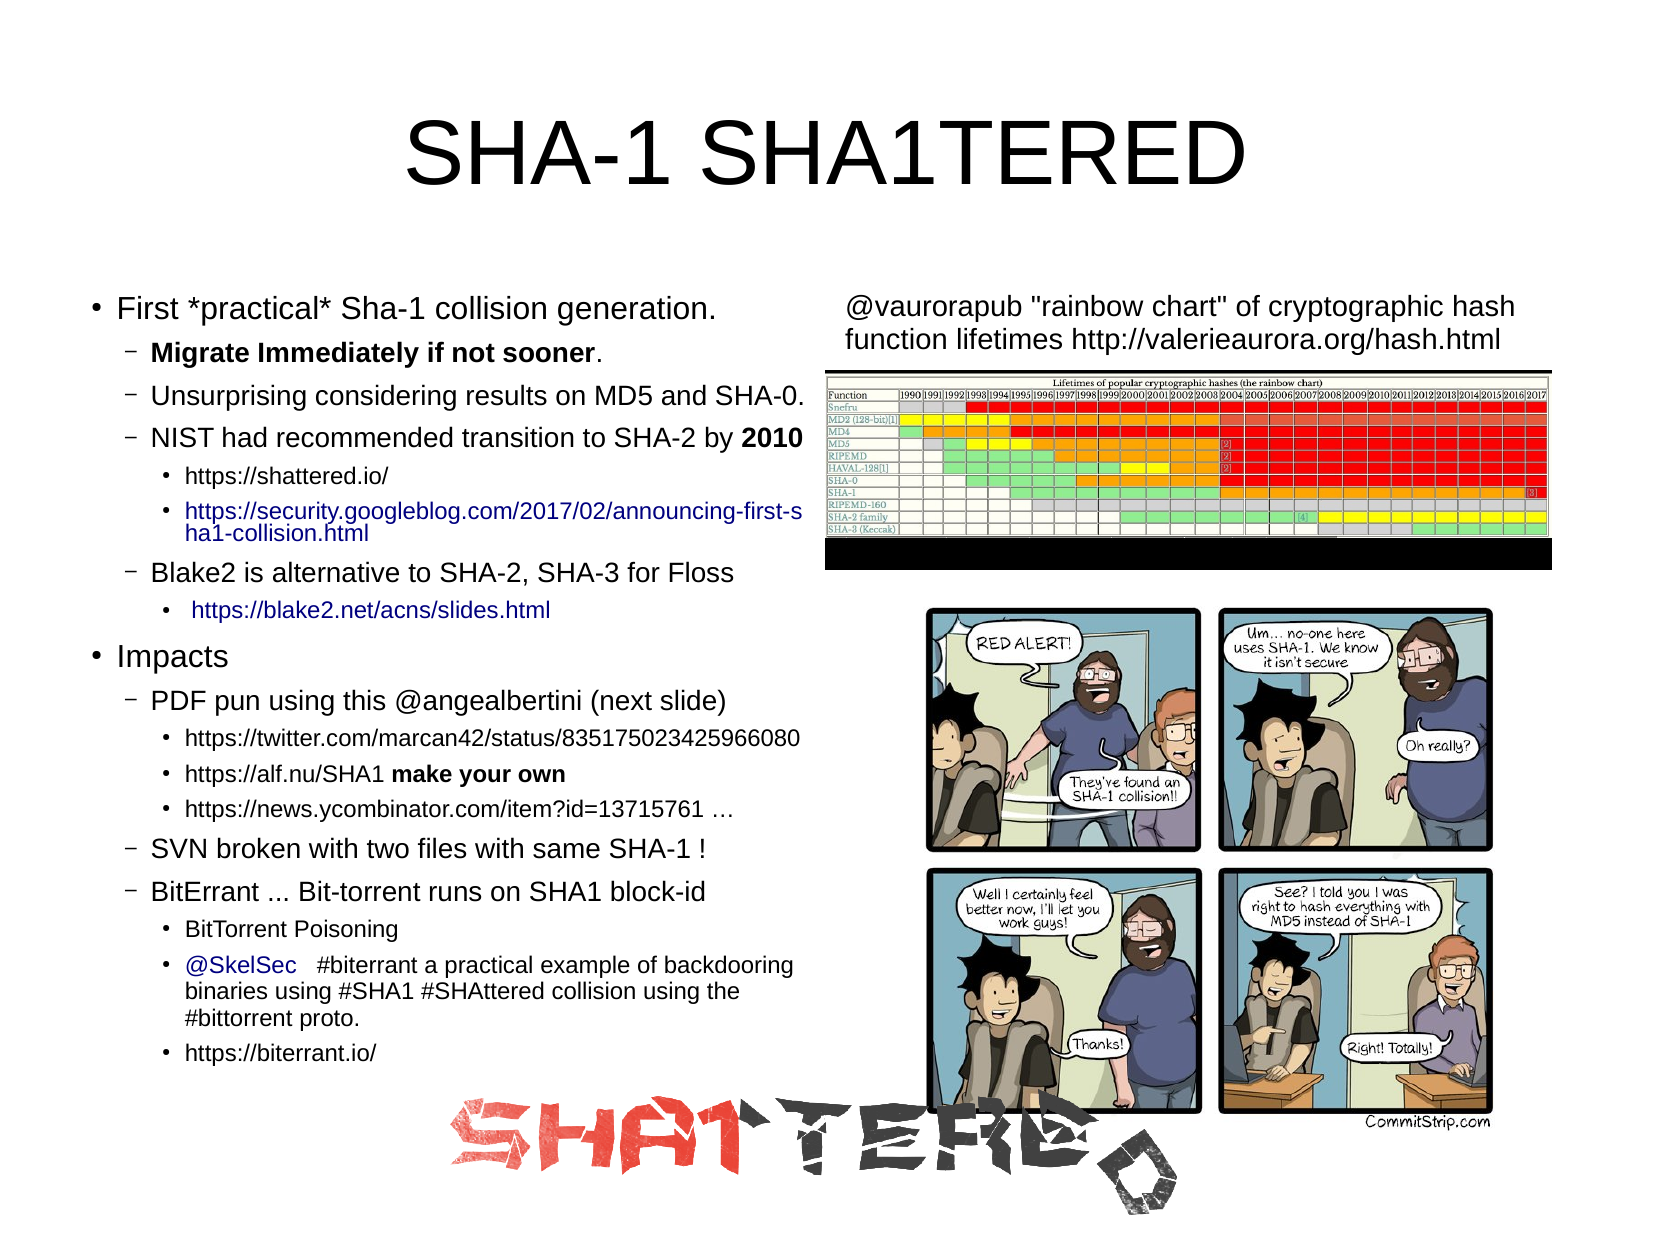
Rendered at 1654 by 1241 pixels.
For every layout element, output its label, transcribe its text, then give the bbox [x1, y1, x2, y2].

title SHA-1 SHA1TERED [82, 49, 1571, 257]
list @vaurorapub "rainbow chart" of cryptographic hash function lifetimes http://valerieaurora.org/hash.html [845, 290, 1572, 634]
list First *practical* Sha-1 collision generation. Migrate Immediately if not sooner. Unsurprising considering results on MD5 and SHA-0. NIST had recommended transition to SHA-2 by 2010 https://shattered.io/ https://security.googleblog.com/2017/02/announcing-first-sha1-collision.html Blake2 is alternative to SHA-2, SHA-3 for Floss https://blake2.net/acns/slides.html Impacts PDF pun using this @angealbertini (next slide) https://twitter.com/marcan42/status/835175023425966080 https://alf.nu/SHA1 make your own https://news.ycombinator.com/item?id=13715761 … SVN broken with two files with same SHA-1 ! BitErrant ... Bit-torrent runs on SHA1 block-id BitTorrent Poisoning @SkelSec #biterrant a practical example of backdooring binaries using #SHA1 #SHAttered collision using the #bittorrent proto. https://biterrant.io/ [82, 290, 809, 1090]
picture [825, 370, 1552, 571]
picture [450, 584, 1504, 1216]
